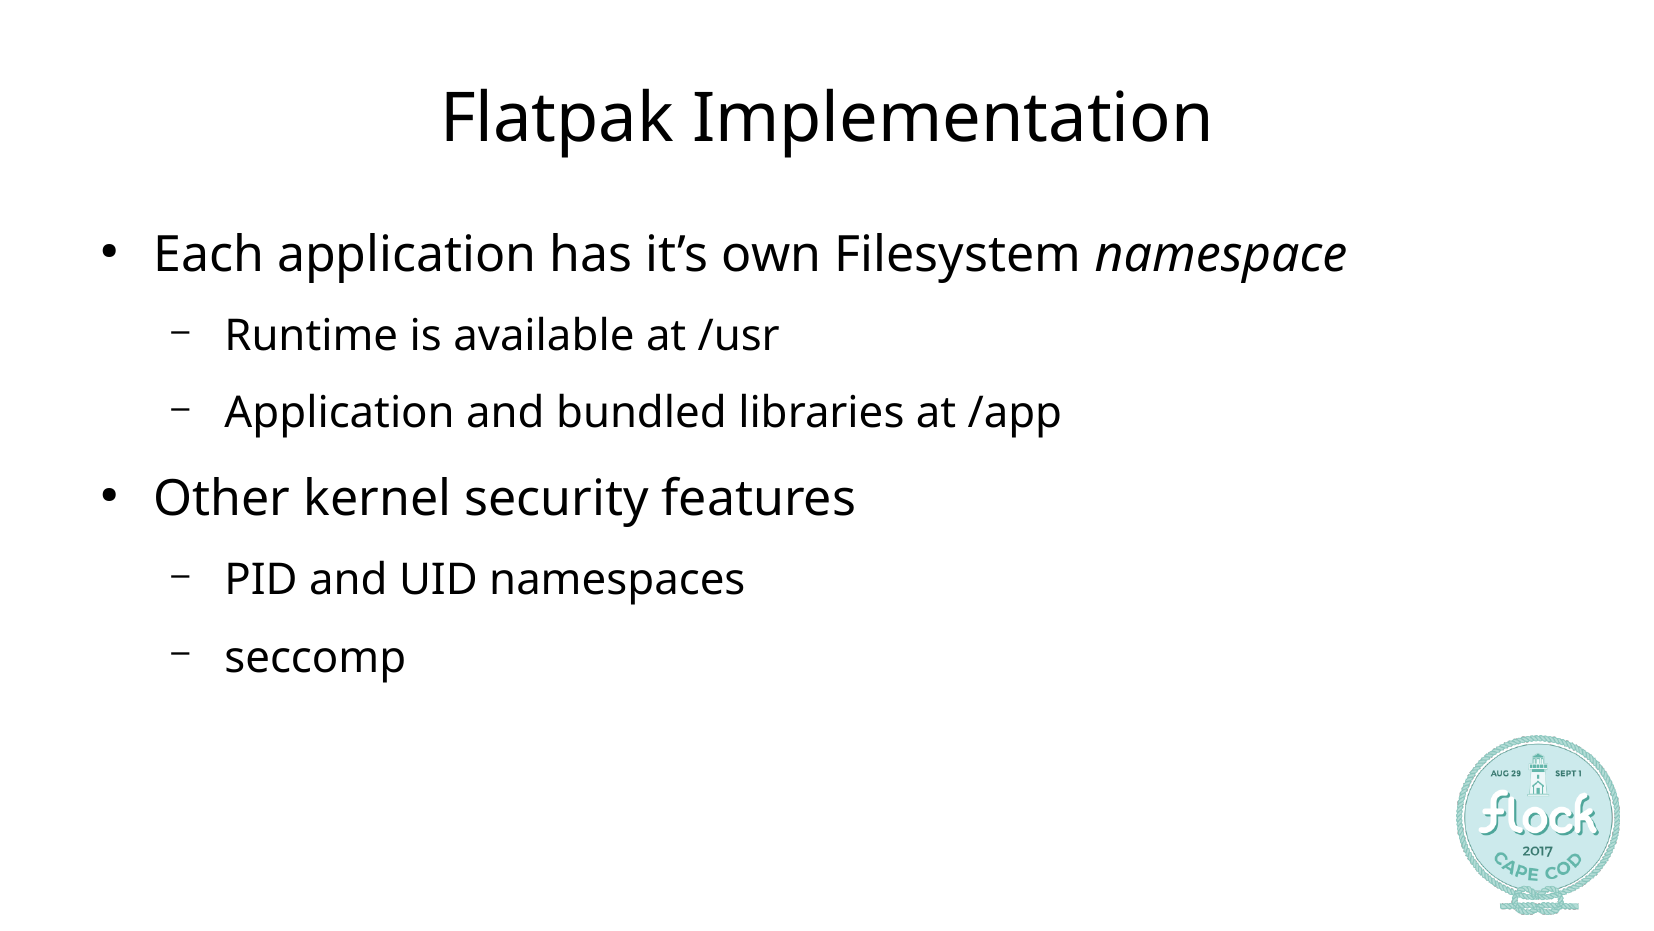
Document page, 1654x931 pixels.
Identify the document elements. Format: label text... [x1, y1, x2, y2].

picture [1456, 735, 1620, 915]
title Flatpak Implementation [82, 37, 1571, 193]
list Each application has it’s own Filesystem namespace Runtime is available at /usr Application and bundled libraries at /app Other kernel security features PID and UID namespaces seccomp [82, 217, 1571, 758]
